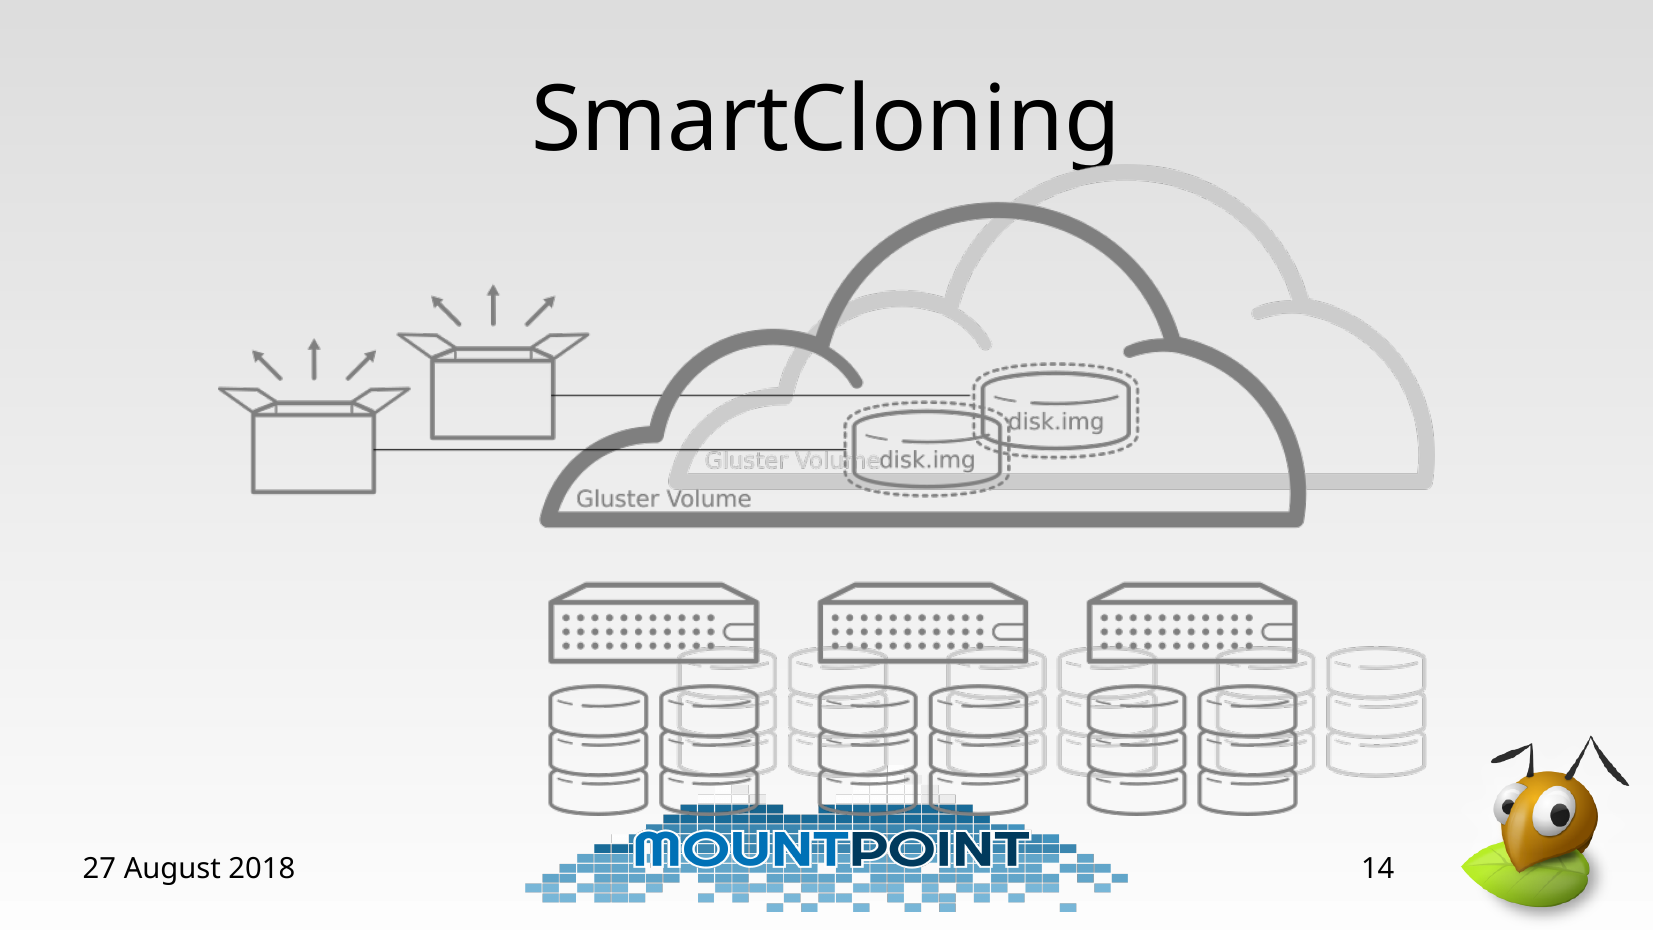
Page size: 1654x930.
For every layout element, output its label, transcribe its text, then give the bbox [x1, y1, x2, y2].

title SmartCloning [82, 37, 1571, 193]
picture [218, 164, 1653, 930]
